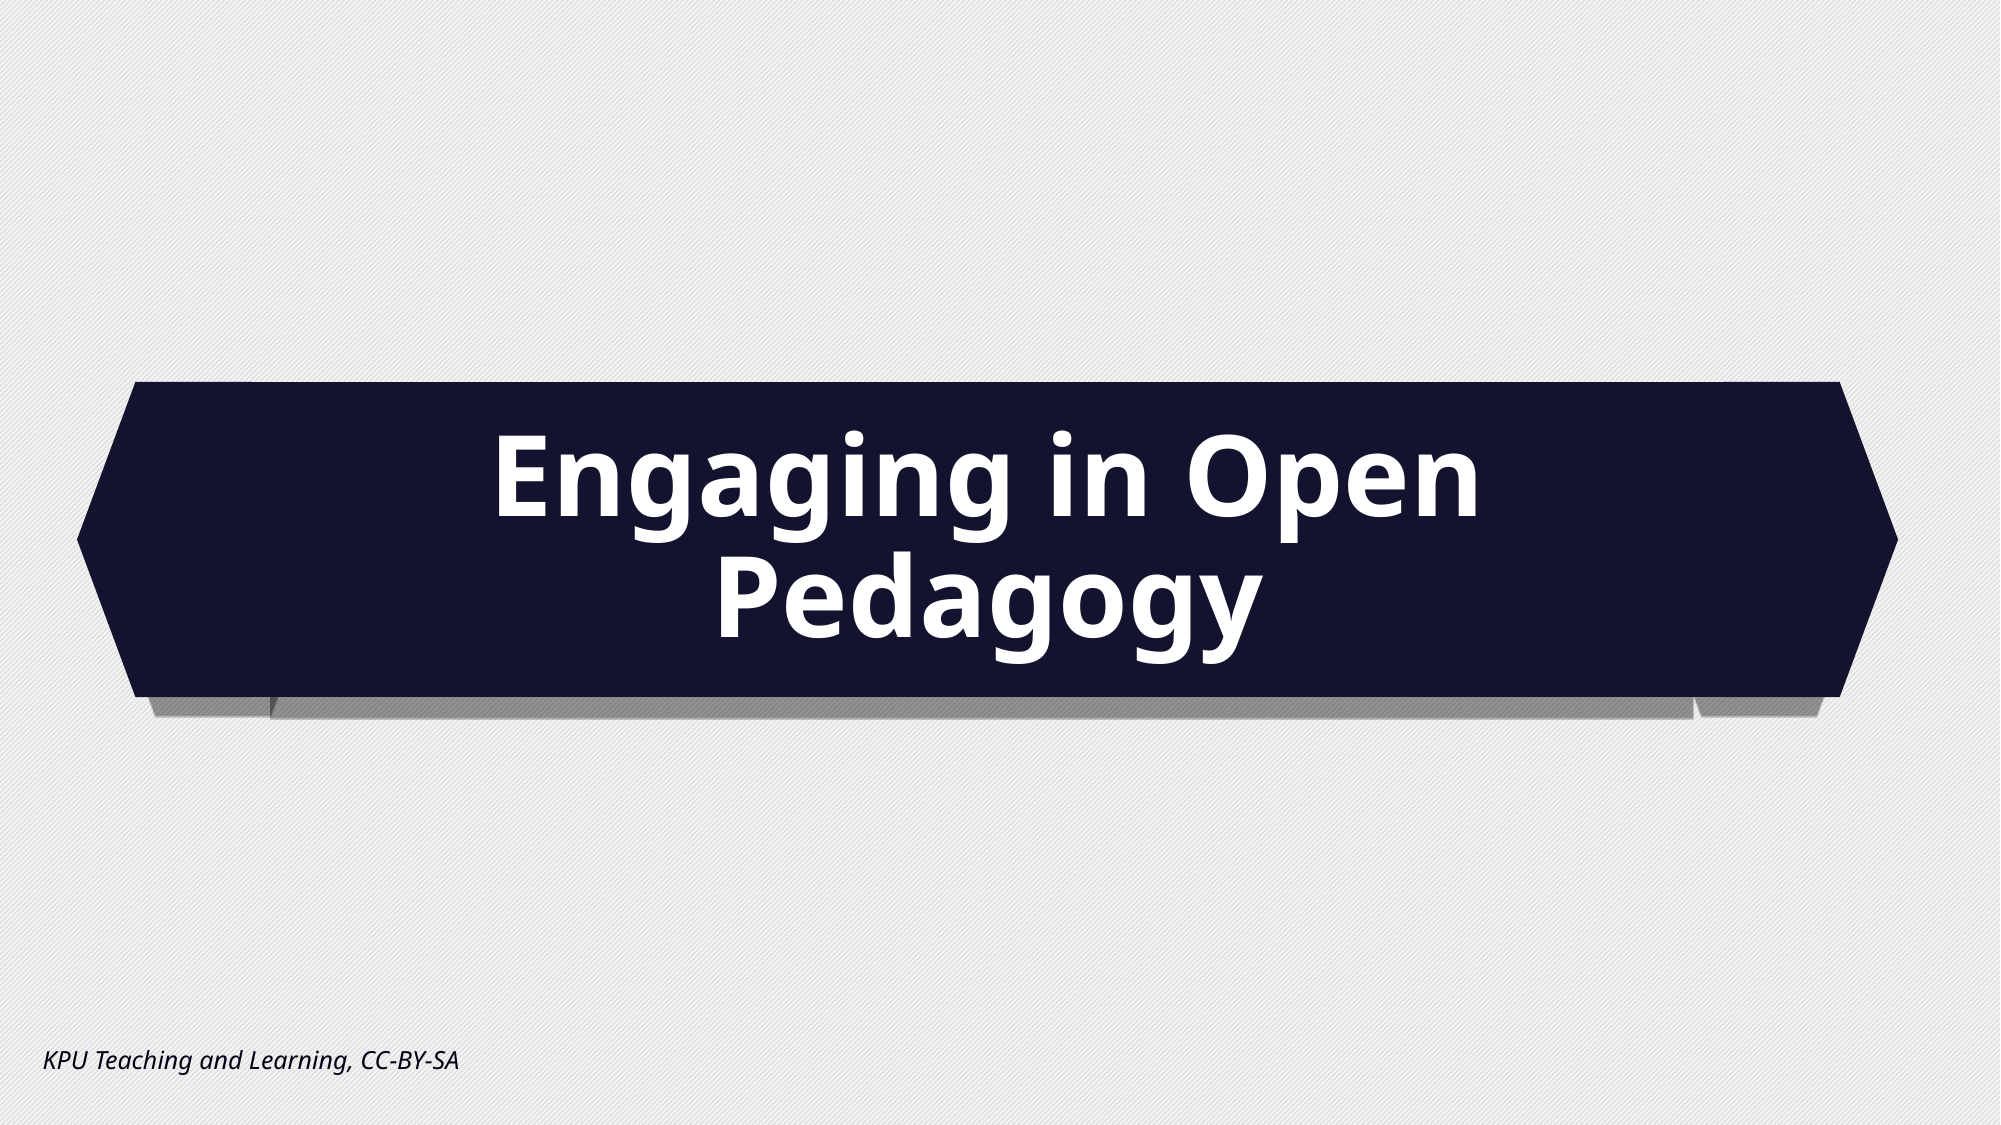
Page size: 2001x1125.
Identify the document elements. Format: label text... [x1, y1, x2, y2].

title Engaging in Open Pedagogy [251, 384, 1724, 698]
text_box KPU Teaching and Learning, CC-BY-SA [27, 1029, 1155, 1090]
